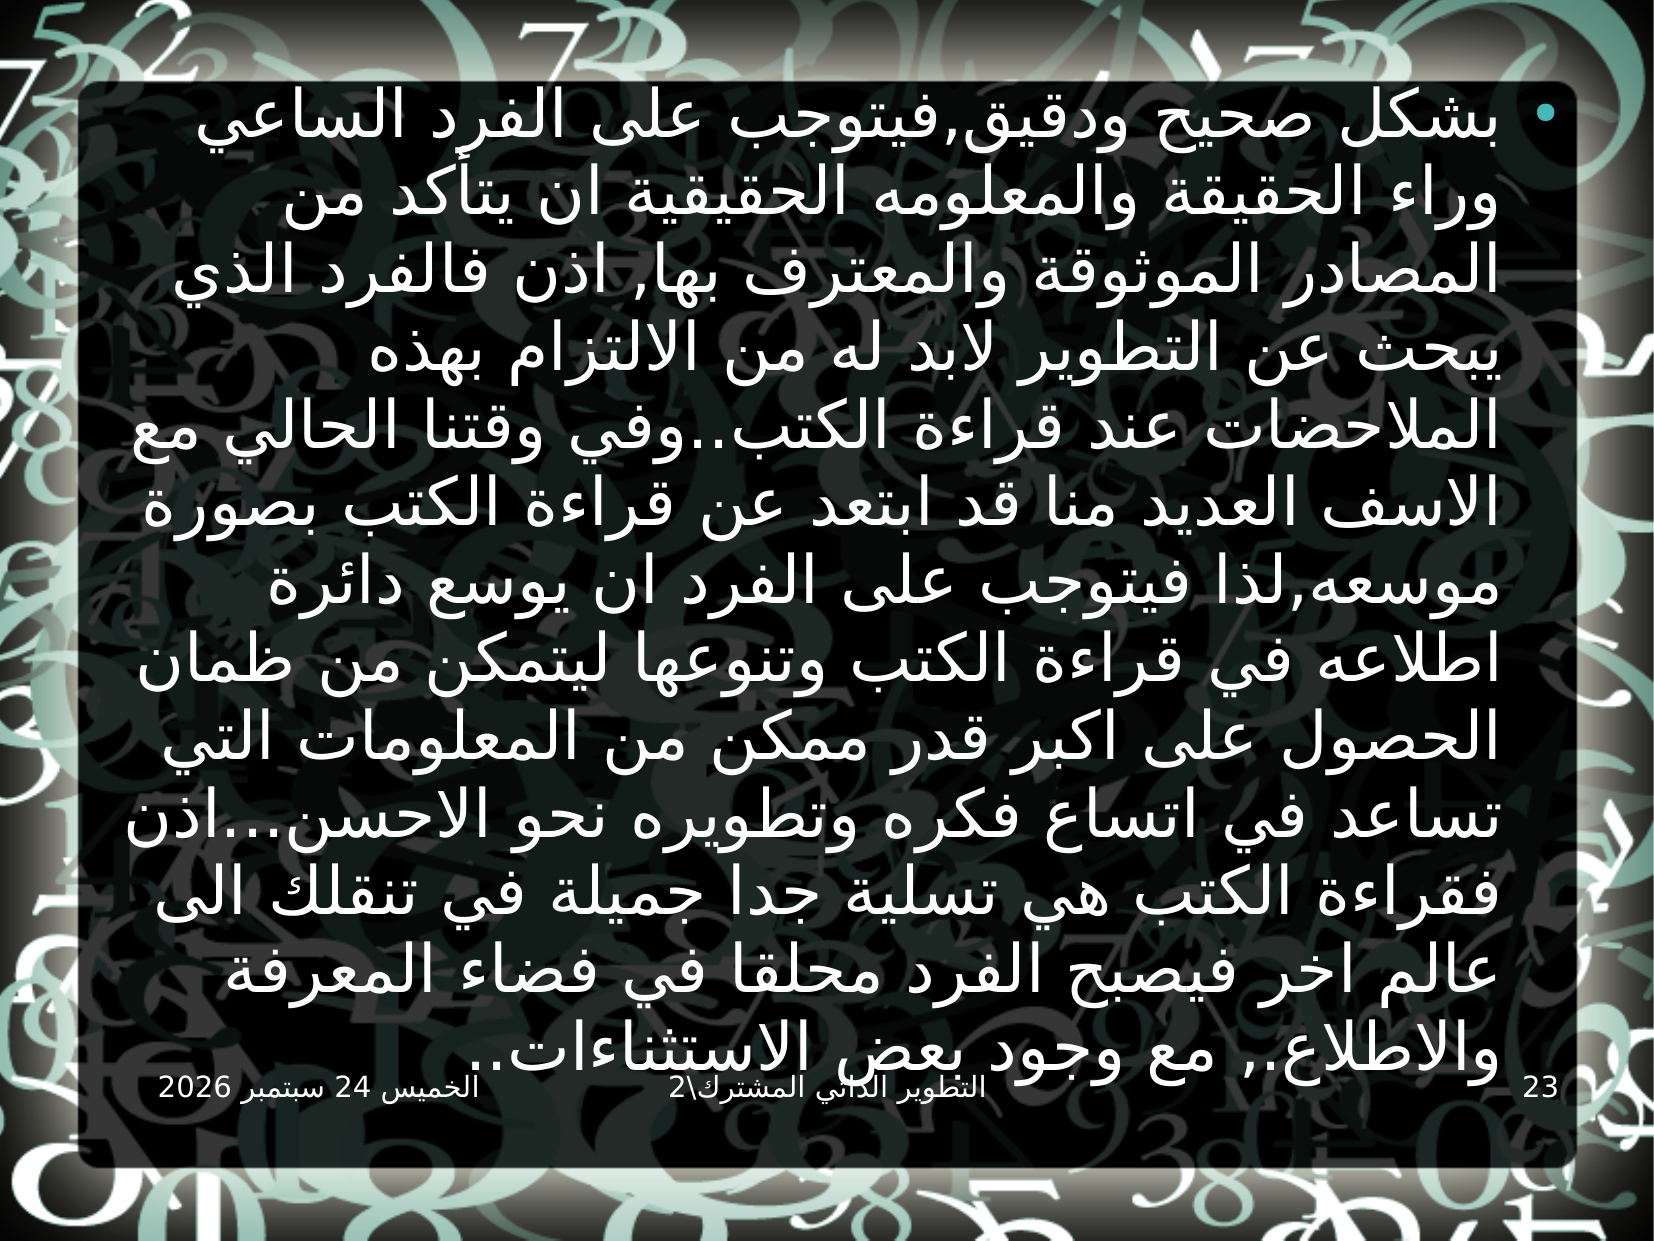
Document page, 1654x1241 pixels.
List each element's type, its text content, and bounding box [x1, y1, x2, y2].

list بشكل صحيح ودقيق,فيتوجب على الفرد الساعي وراء الحقيقة والمعلومه الحقيقية ان يتأكد من المصادر الموثوقة والمعترف بها, اذن فالفرد الذي يبحث عن التطوير لابد له من الالتزام بهذه الملاحضات عند قراءة الكتب..وفي وقتنا الحالي مع الاسف العديد منا قد ابتعد عن قراءة الكتب بصورة موسعه,لذا فيتوجب على الفرد ان يوسع دائرة اطلاعه في قراءة الكتب وتنوعها ليتمكن من ظمان الحصول على اكبر قدر ممكن من المعلومات التي تساعد في اتساع فكره وتطويره نحو الاحسن...اذن فقراءة الكتب هي تسلية جدا جميلة في تنقلك الى عالم اخر فيصبح الفرد محلقا في فضاء المعرفة والاطلاع., مع وجود بعض الاستثناءات.. [75, 75, 1576, 1122]
picture [0, 0, 1654, 1241]
